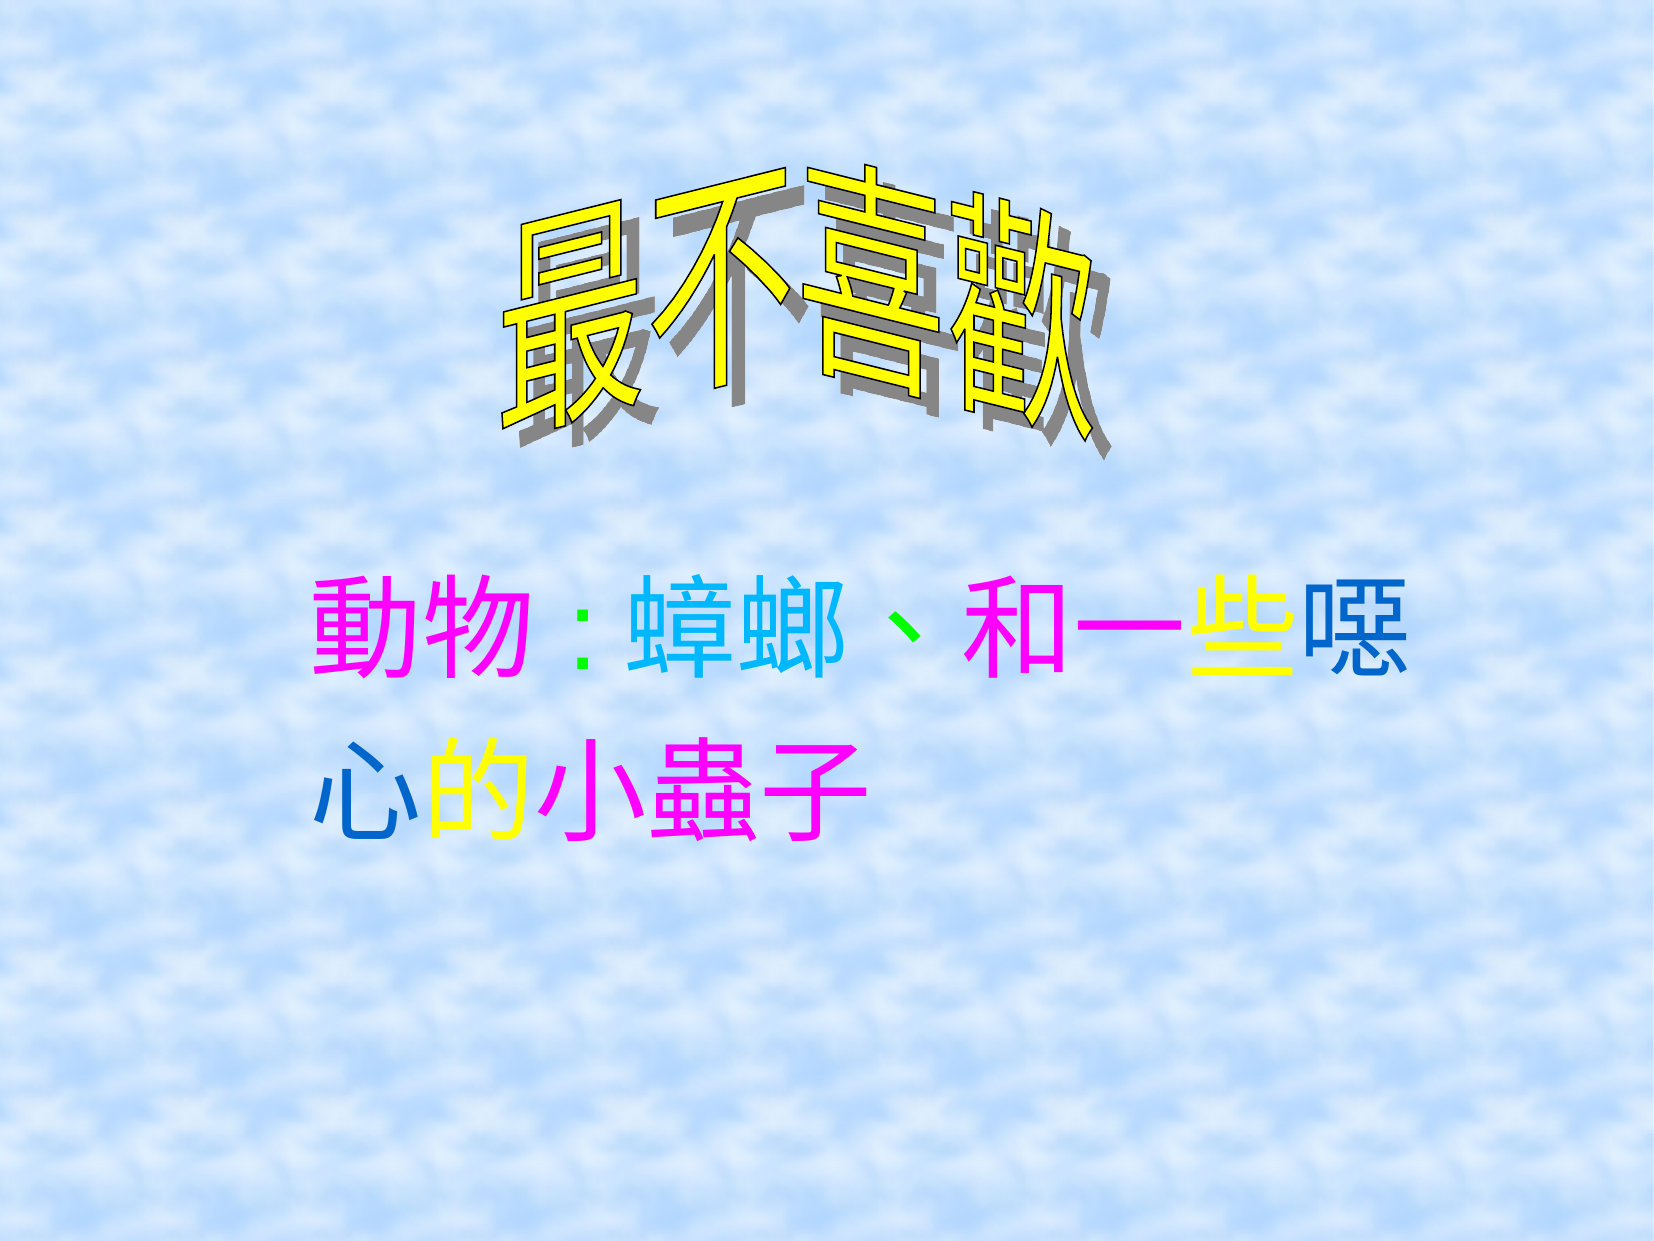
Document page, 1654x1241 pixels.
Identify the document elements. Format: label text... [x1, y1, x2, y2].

text_box 動物:蟑螂、和一些噁心的小蟲子 [295, 531, 1447, 908]
text_box 最不喜歡 [807, 164, 935, 241]
text_box [974, 370, 993, 379]
text_box [540, 375, 554, 379]
text_box [974, 343, 993, 361]
text_box 最不喜歡 [651, 167, 786, 389]
text_box 最不喜歡 [501, 278, 641, 429]
text_box 最不喜歡 [803, 227, 939, 333]
text_box 最不喜歡 [729, 237, 790, 305]
text_box 最不喜歡 [951, 191, 984, 238]
text_box 最不喜歡 [538, 257, 602, 285]
text_box 最不喜歡 [822, 316, 921, 399]
text_box [966, 249, 979, 272]
picture [0, 0, 1654, 1241]
text_box 最不喜歡 [995, 208, 1092, 321]
text_box [974, 316, 993, 334]
text_box 最不喜歡 [999, 198, 1032, 244]
text_box 最不喜歡 [521, 199, 621, 300]
text_box [527, 315, 554, 337]
text_box [472, 118, 1447, 379]
text_box [588, 329, 617, 365]
text_box [835, 333, 908, 374]
text_box 最不喜歡 [951, 235, 1093, 441]
text_box [527, 345, 554, 367]
text_box [1054, 361, 1061, 379]
text_box 最不喜歡 [538, 231, 602, 260]
